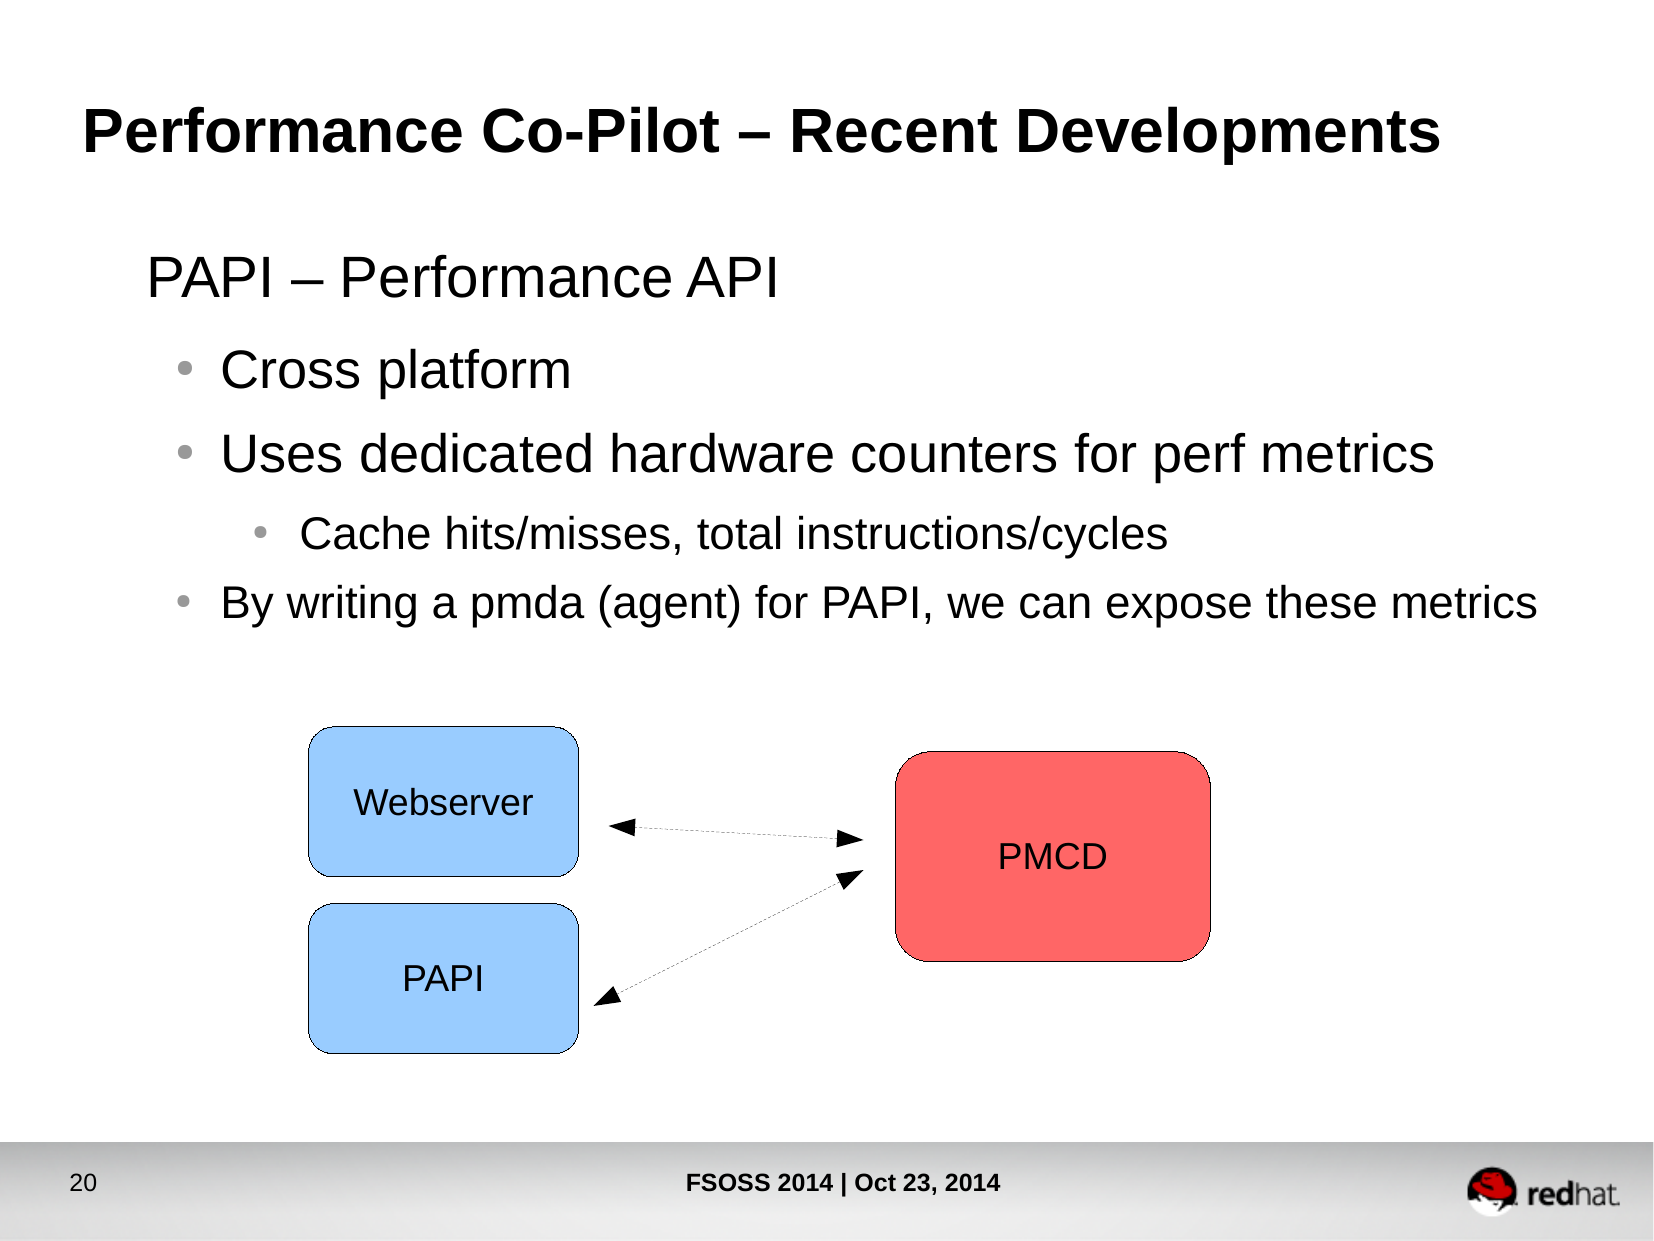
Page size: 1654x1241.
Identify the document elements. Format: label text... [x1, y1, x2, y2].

title Performance Co-Pilot – Recent Developments [82, 37, 1571, 226]
text_box PAPI [308, 903, 579, 1054]
picture [0, 1142, 1654, 1241]
list PAPI – Performance API Cross platform Uses dedicated hardware counters for perf metrics Cache hits/misses, total instructions/cycles By writing a pmda (agent) for PAPI, we can expose these metrics [86, 244, 1576, 1039]
text_box PMCD [895, 751, 1211, 962]
text_box Webserver [308, 726, 579, 877]
